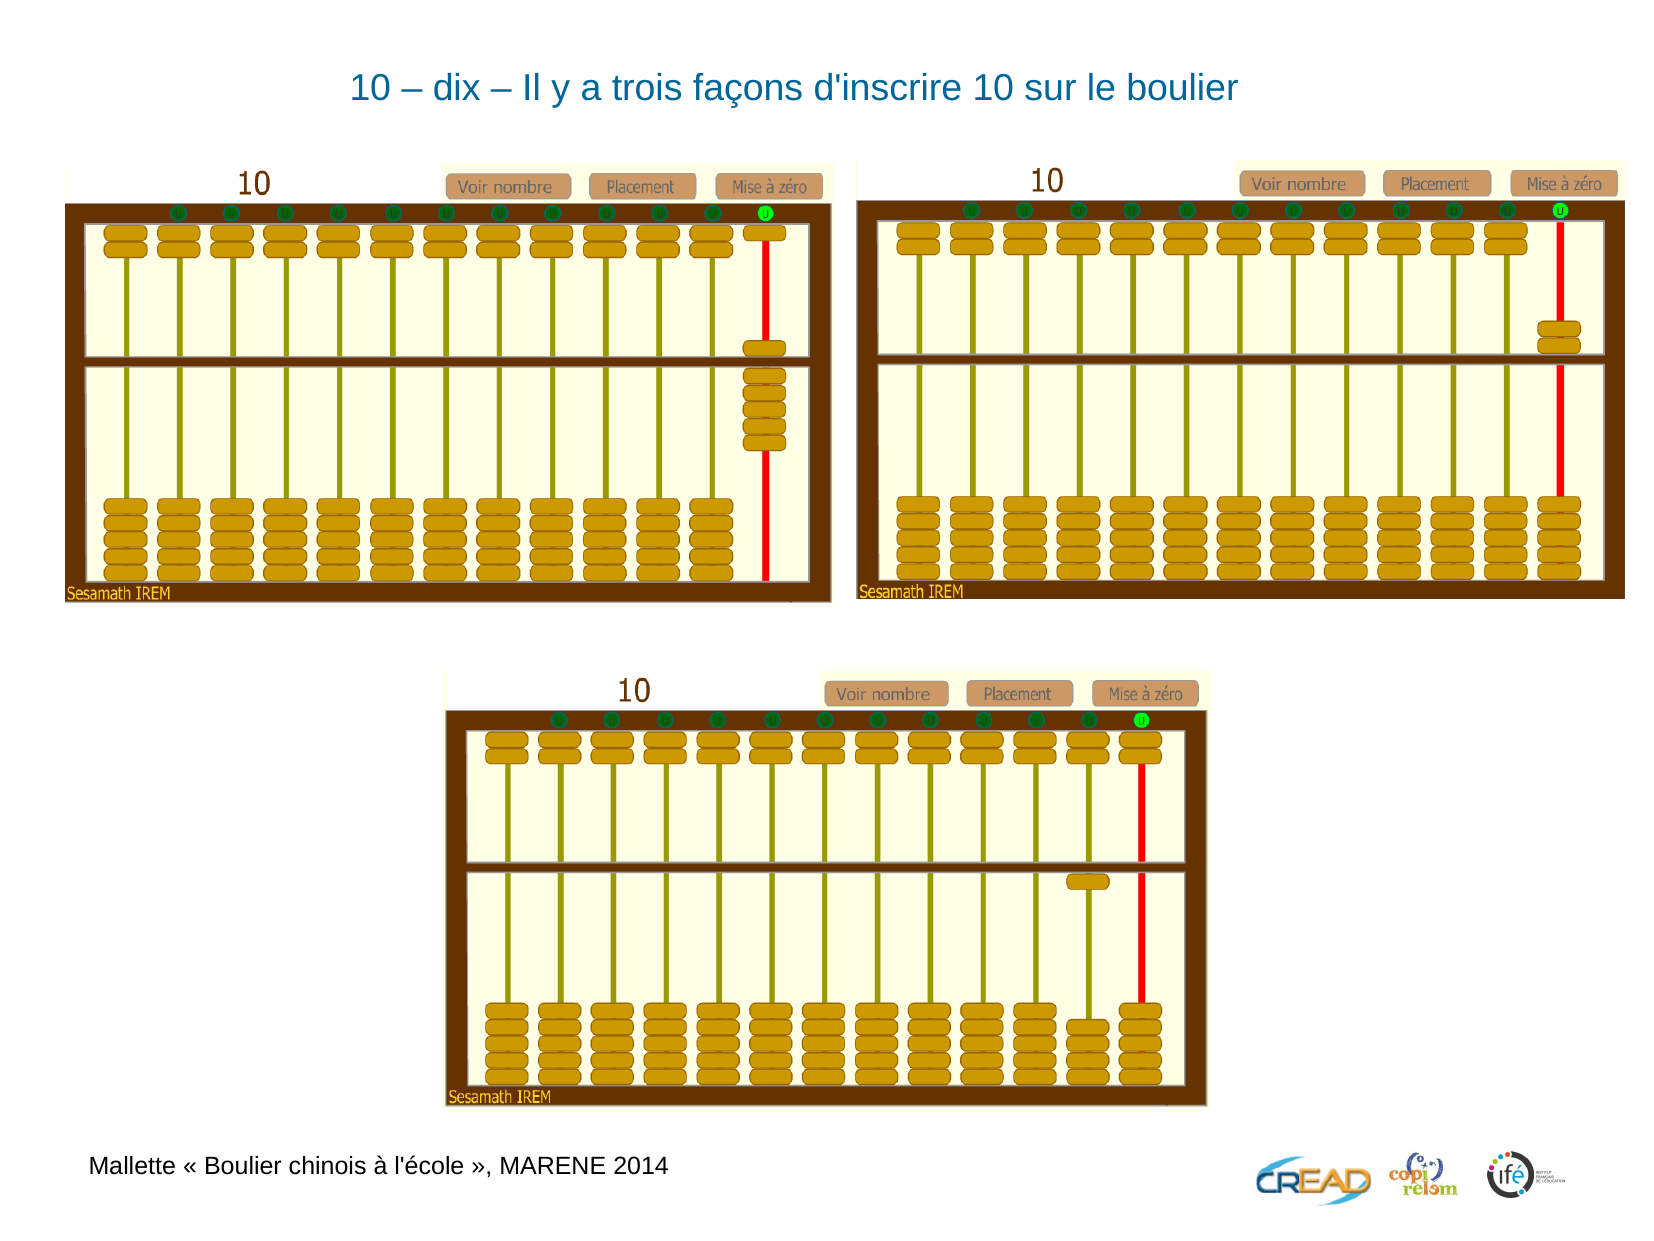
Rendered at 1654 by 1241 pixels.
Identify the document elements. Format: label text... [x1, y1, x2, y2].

picture [856, 159, 1625, 599]
picture [65, 162, 834, 603]
picture [1387, 1151, 1461, 1197]
picture [1251, 1151, 1377, 1211]
picture [1487, 1151, 1565, 1198]
picture [442, 667, 1211, 1108]
text_box 10 – dix – Il y a trois façons d'inscrire 10 sur le boulier [334, 59, 1506, 116]
